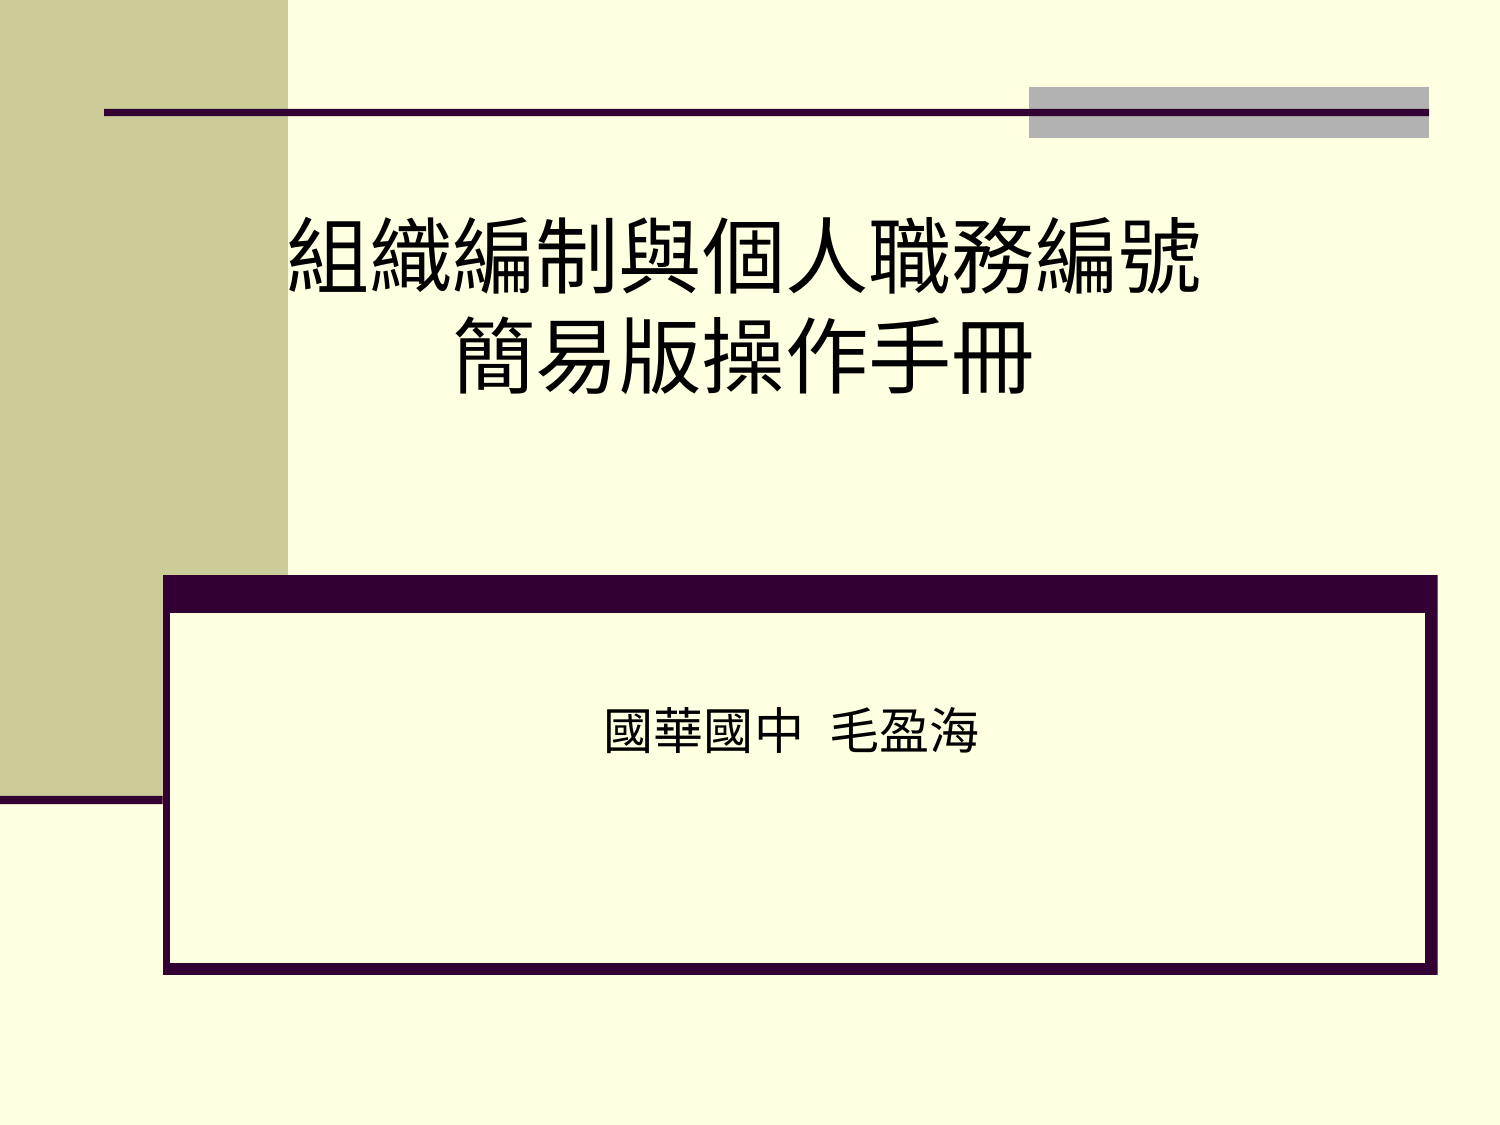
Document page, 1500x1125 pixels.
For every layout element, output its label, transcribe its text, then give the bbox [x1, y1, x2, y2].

text_box 國華國中 毛盈海 [183, 692, 1400, 767]
text_box 組織編制與個人職務編號 簡易版操作手冊 [136, 196, 1352, 411]
